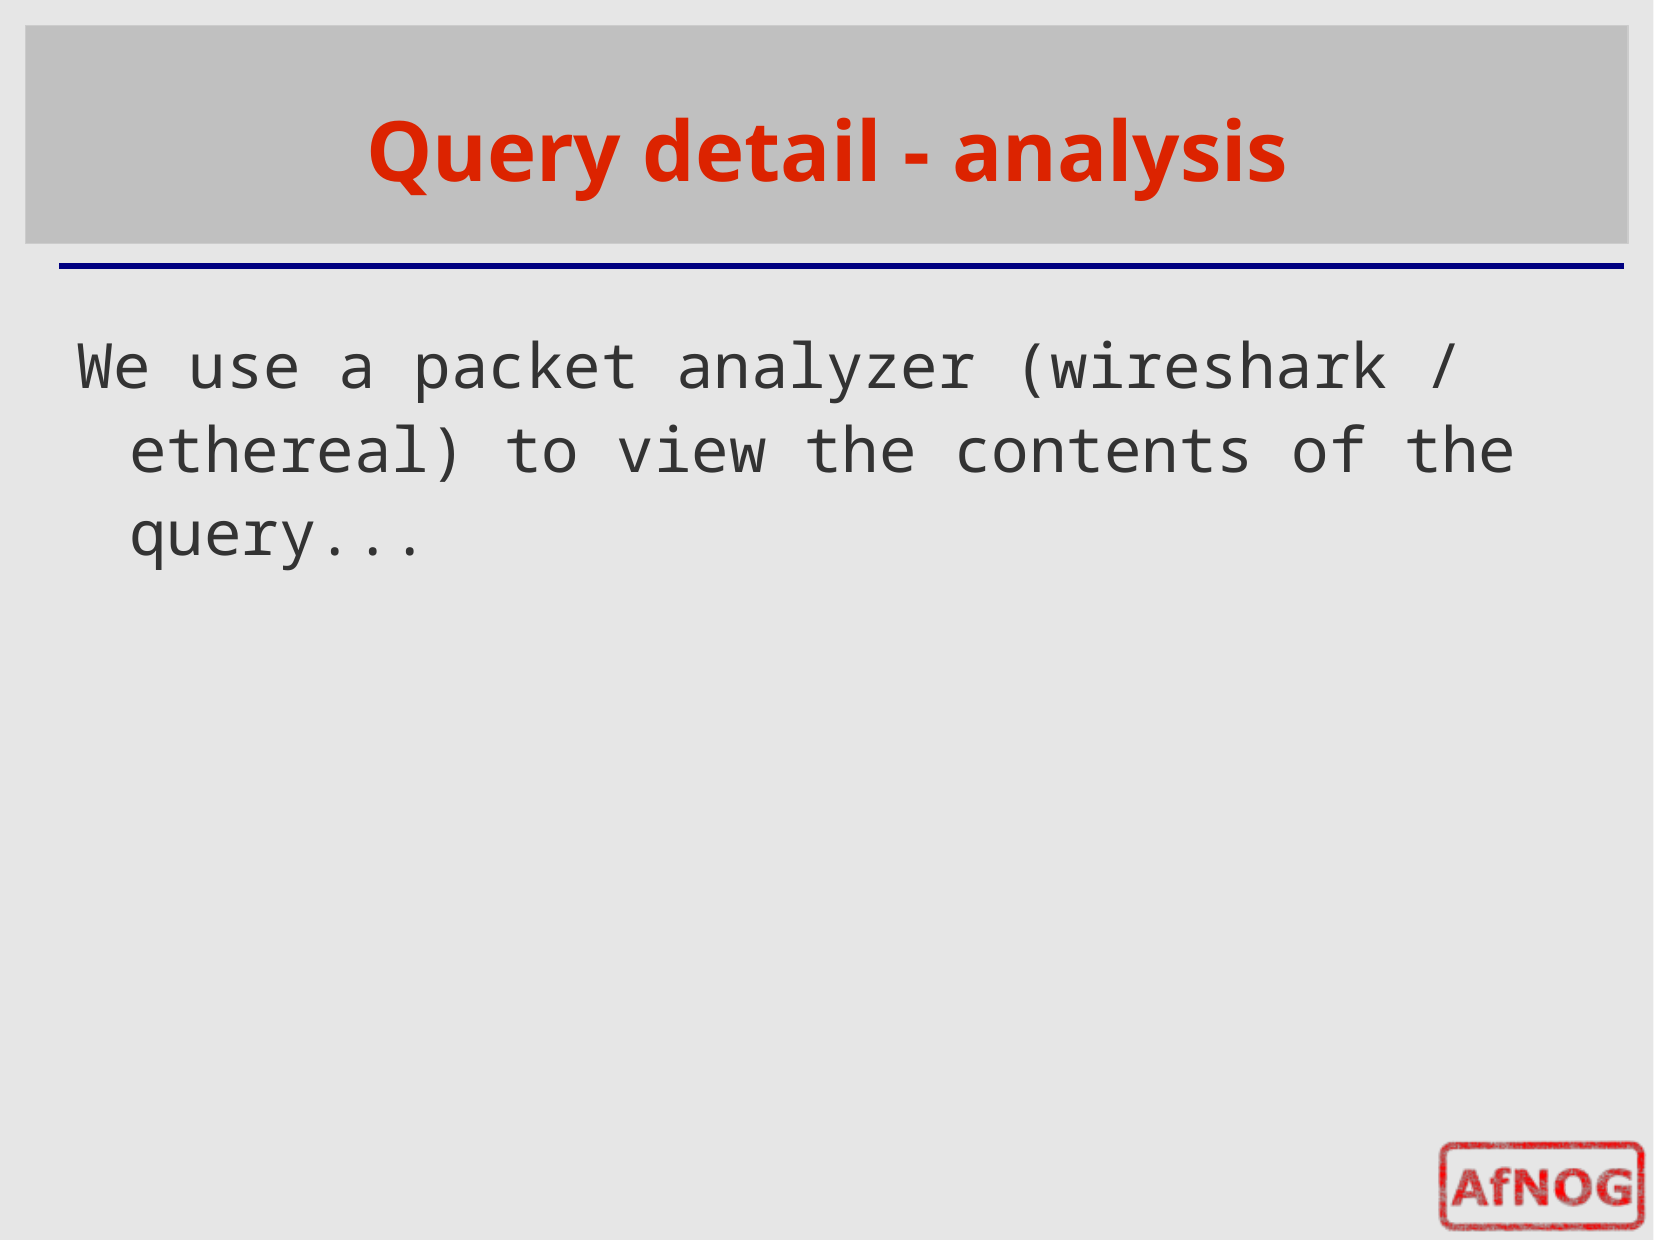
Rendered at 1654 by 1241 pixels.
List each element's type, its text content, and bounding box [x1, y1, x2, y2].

picture [1437, 1139, 1648, 1235]
title Query detail - analysis [121, 46, 1534, 254]
list We use a packet analyzer (wireshark / ethereal) to view the contents of the query... [59, 322, 1595, 1132]
